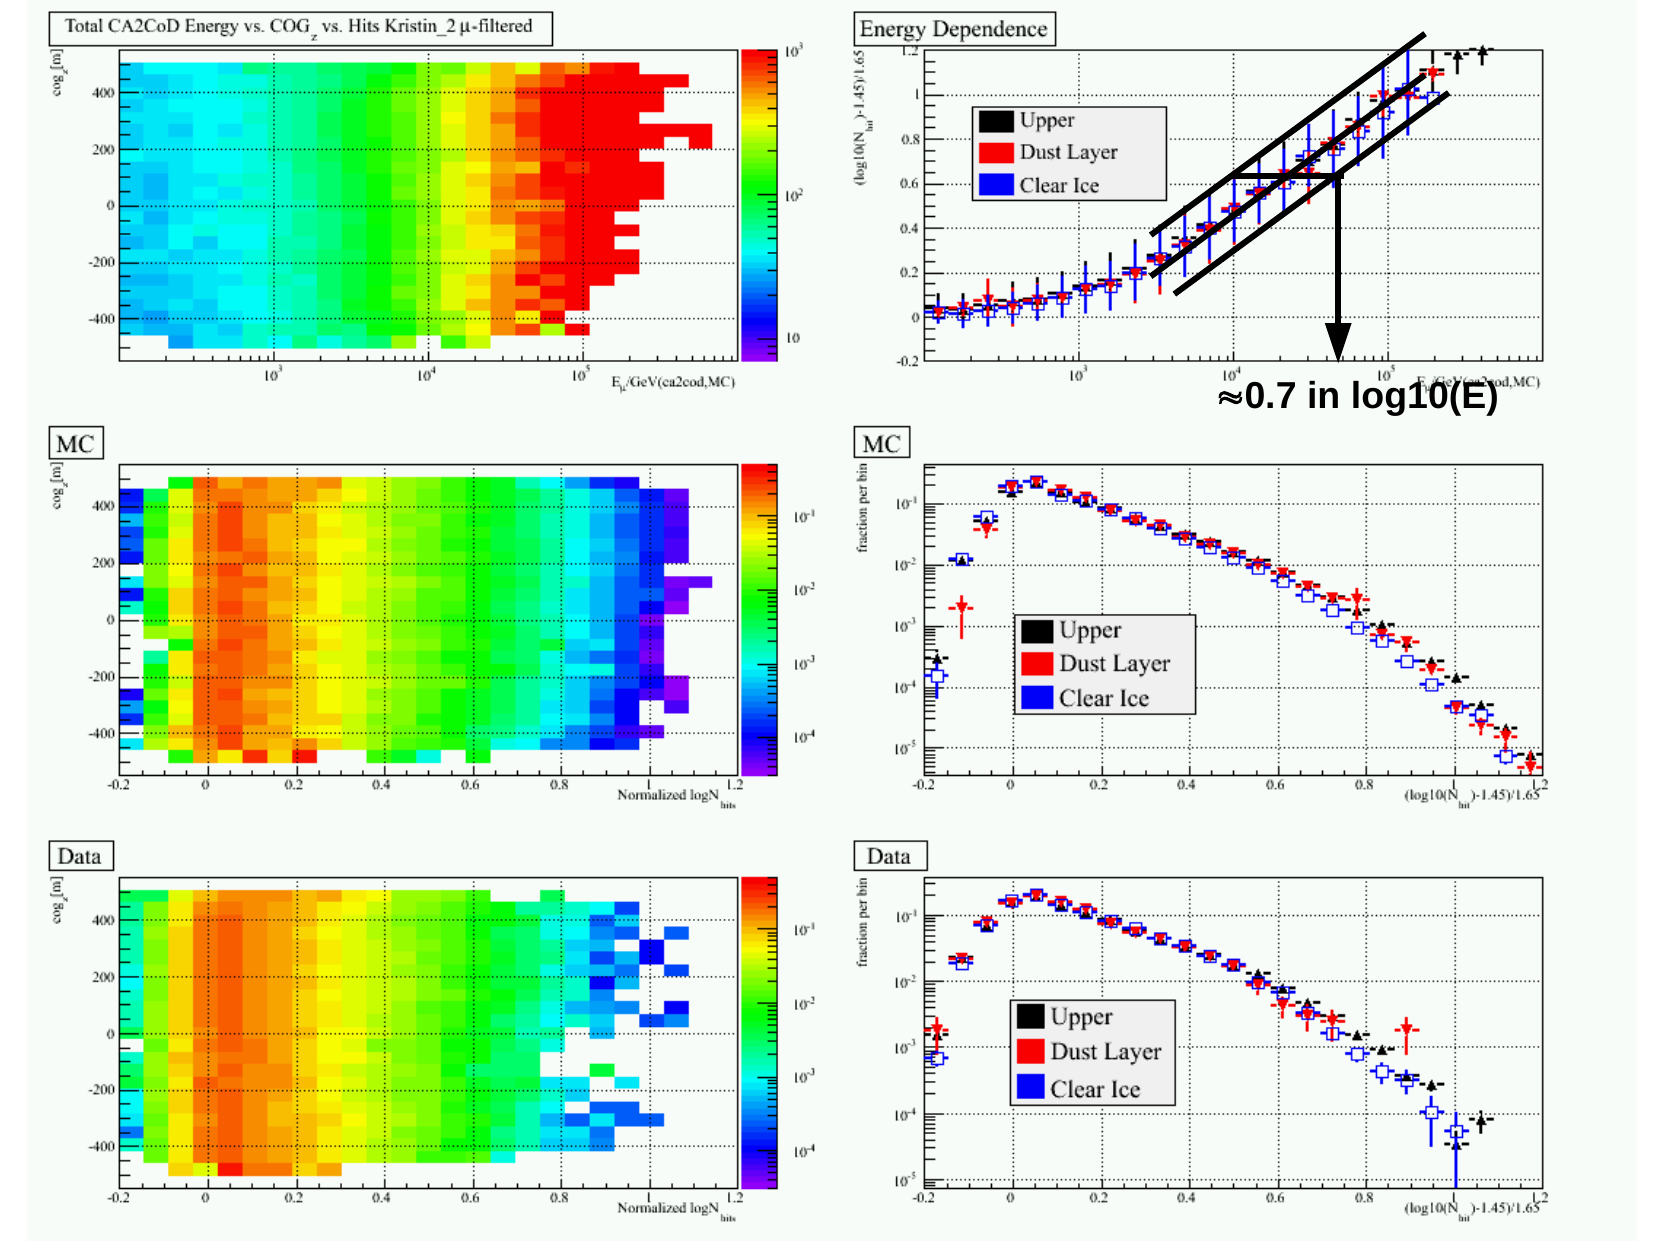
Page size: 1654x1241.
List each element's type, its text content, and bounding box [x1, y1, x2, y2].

picture [27, 0, 1637, 1241]
text_box ≈0.7 in log10(E) [1200, 367, 1513, 440]
